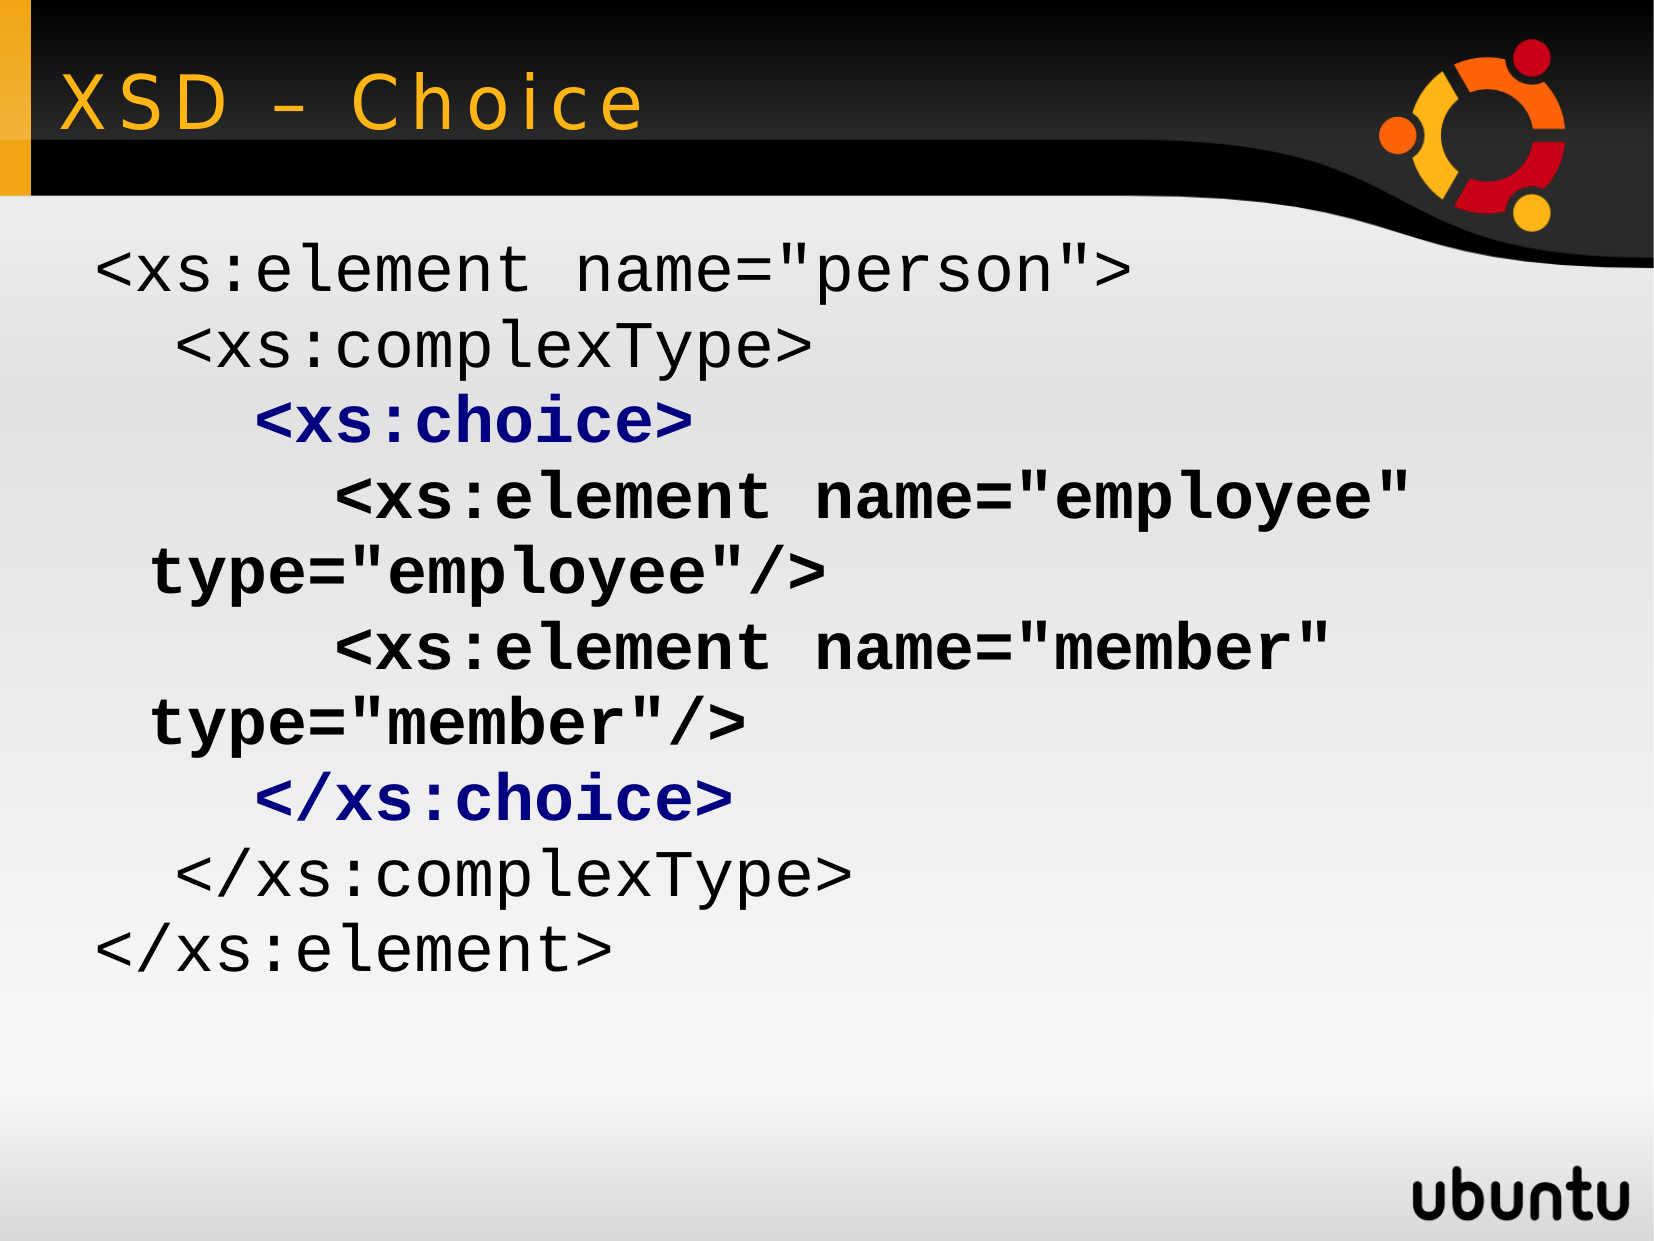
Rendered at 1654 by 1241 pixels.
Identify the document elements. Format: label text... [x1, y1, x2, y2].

list <xs:element name="person"> <xs:complexType> <xs:choice> <xs:element name="employee" type="employee"/> <xs:element name="member" type="member"/> </xs:choice> </xs:complexType> </xs:element> [76, 236, 1565, 1055]
title XSD – Choice [59, 29, 1270, 178]
picture [0, 0, 1654, 1241]
